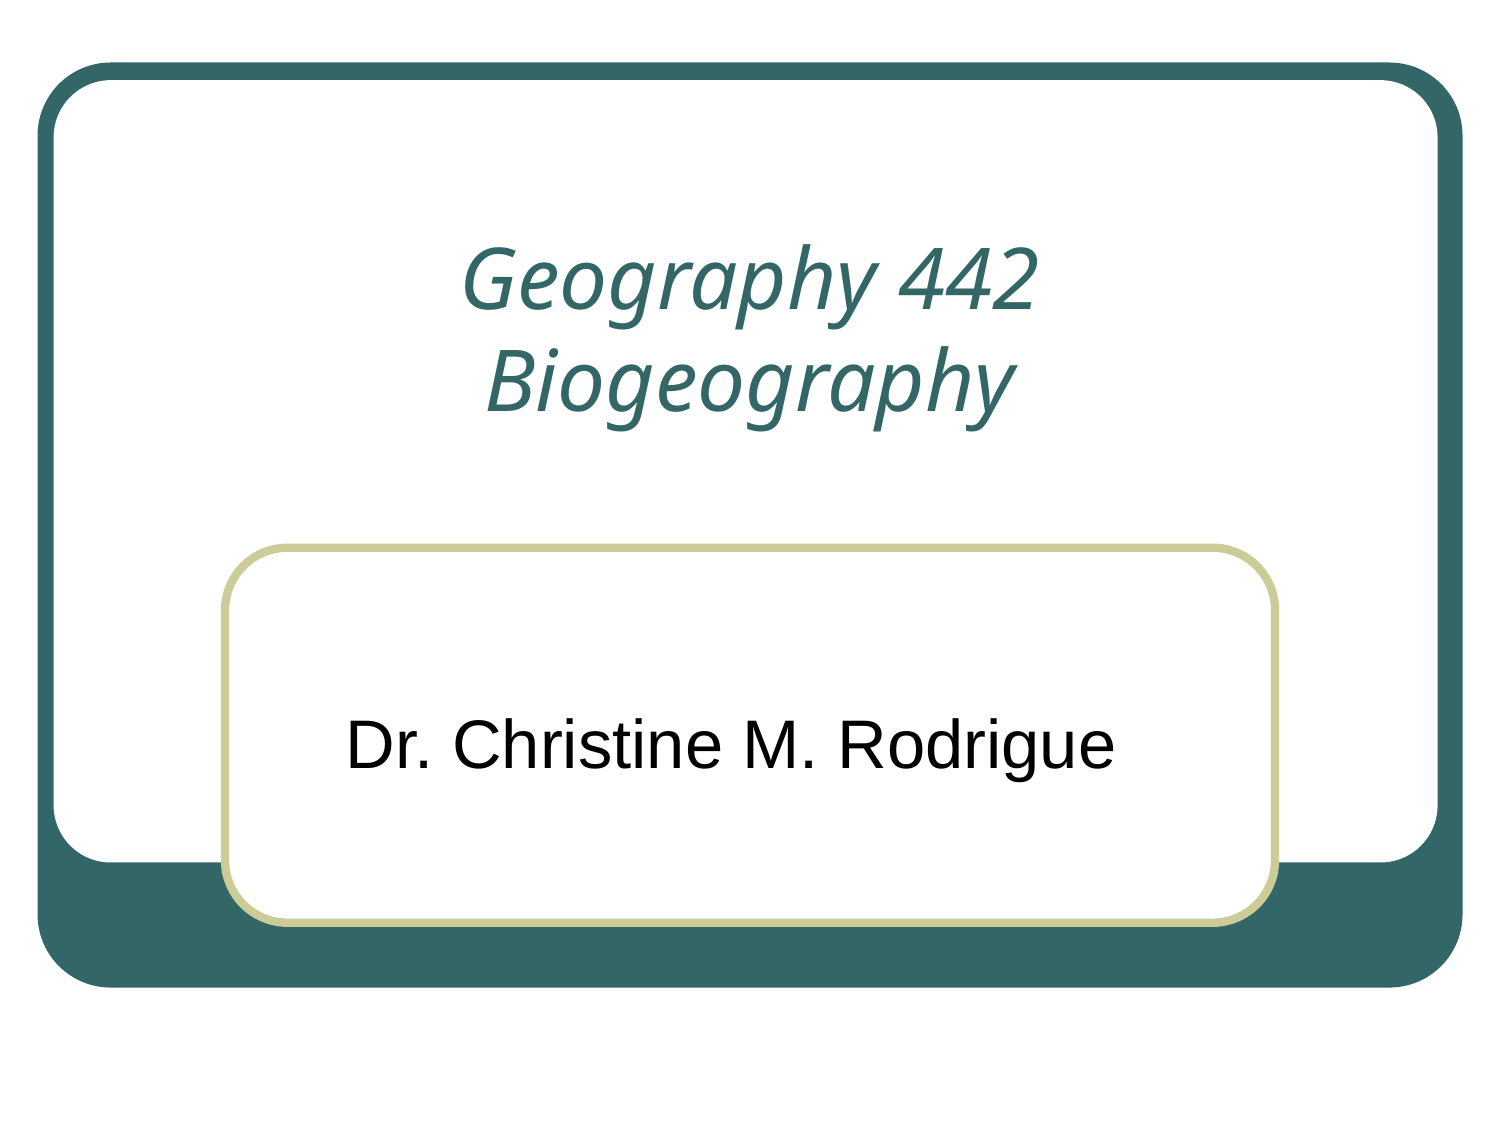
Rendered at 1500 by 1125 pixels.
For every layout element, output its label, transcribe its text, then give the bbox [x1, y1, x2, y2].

subtitle Dr. Christine M. Rodrigue [287, 585, 1175, 898]
title Geography 442 Biogeography [112, 140, 1388, 513]
